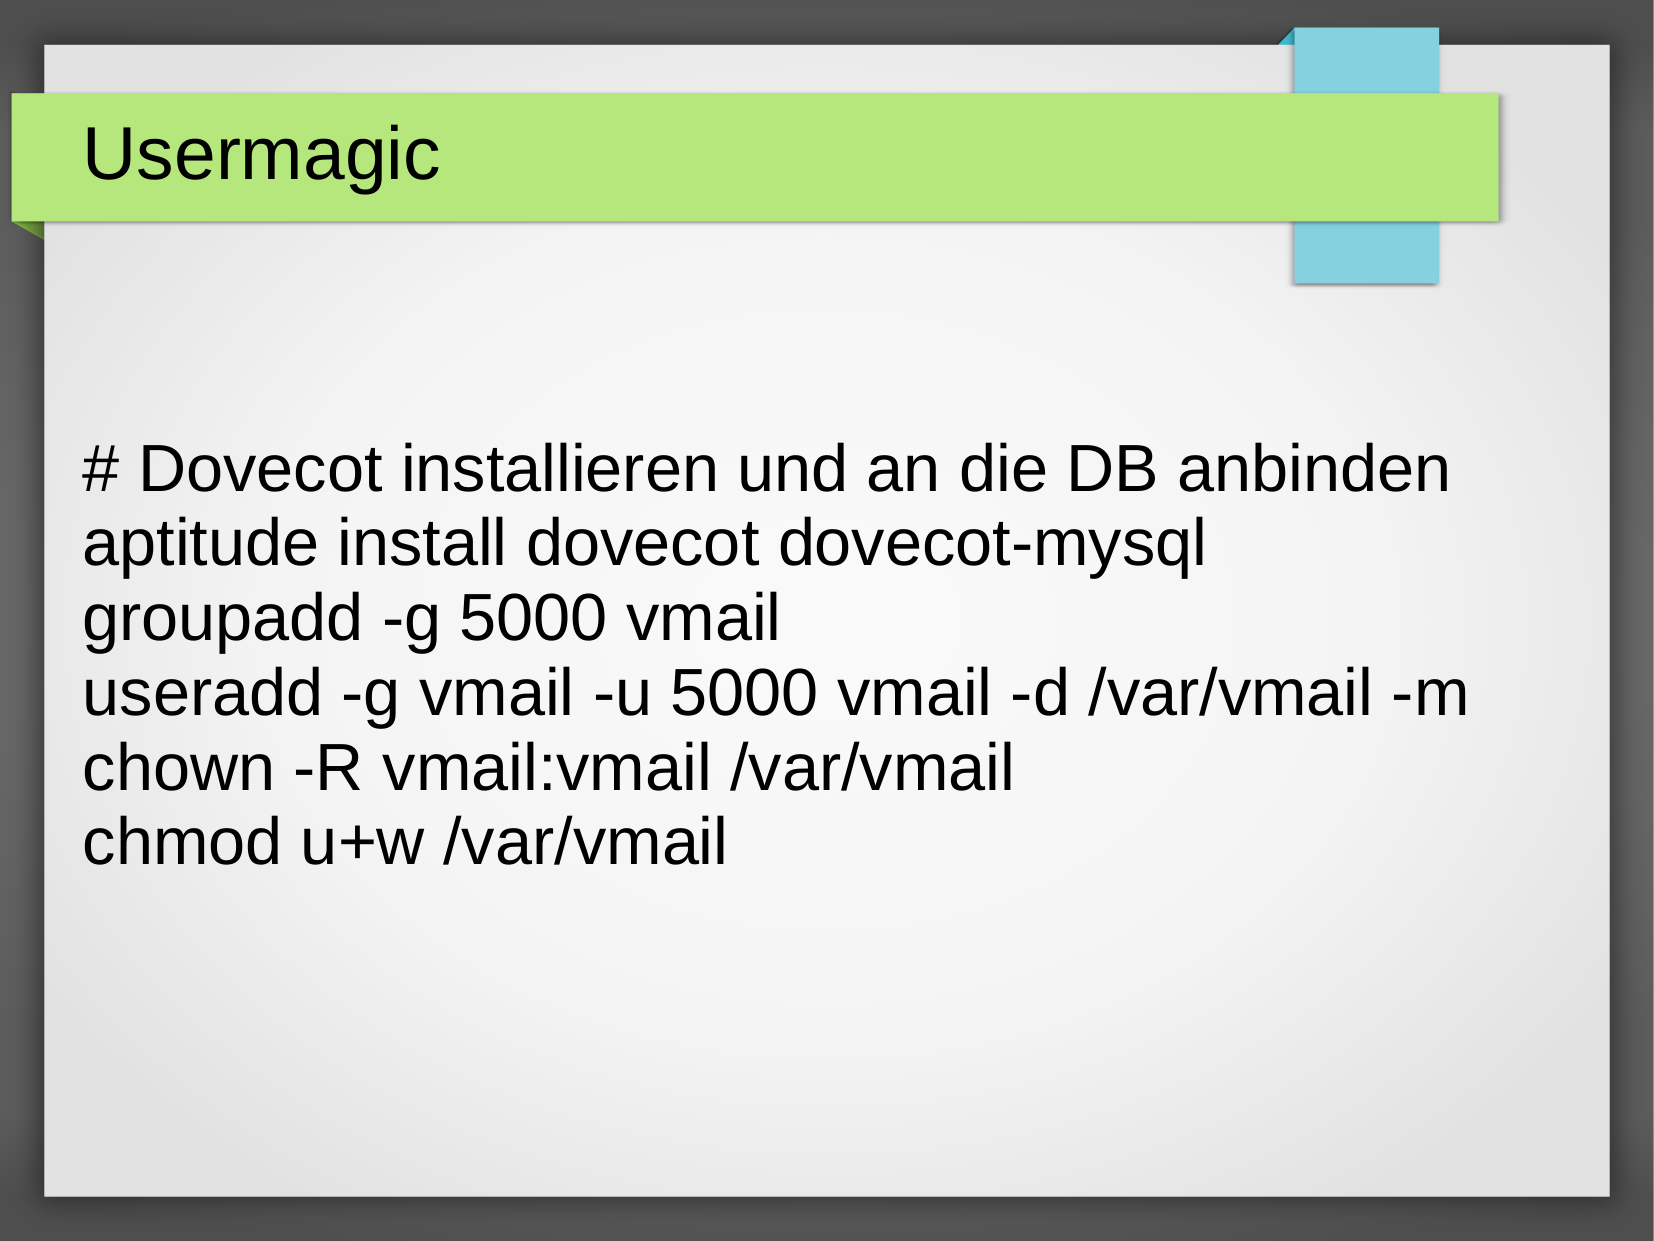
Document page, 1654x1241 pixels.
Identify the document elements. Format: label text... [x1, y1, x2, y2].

title Usermagic [82, 94, 1264, 213]
subtitle # Dovecot installieren und an die DB anbinden aptitude install dovecot dovecot-mysql groupadd -g 5000 vmail useradd -g vmail -u 5000 vmail -d /var/vmail -m chown -R vmail:vmail /var/vmail chmod u+w /var/vmail [82, 295, 1571, 1015]
picture [0, 0, 1654, 1241]
